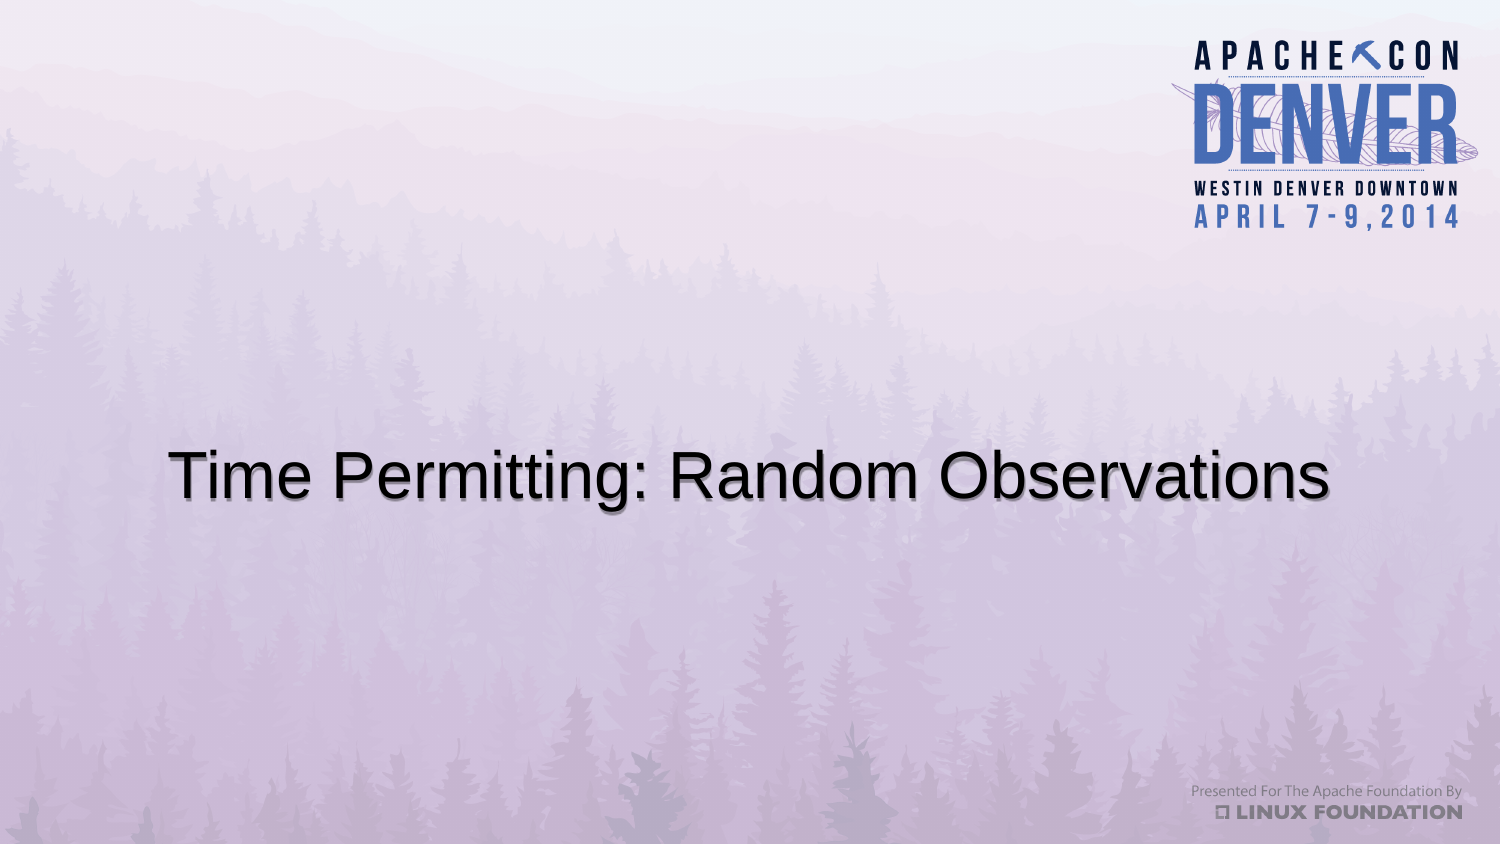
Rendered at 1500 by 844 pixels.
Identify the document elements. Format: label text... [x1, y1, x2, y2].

subtitle Time Permitting: Random Observations [75, 197, 1425, 755]
picture [0, 0, 1500, 844]
